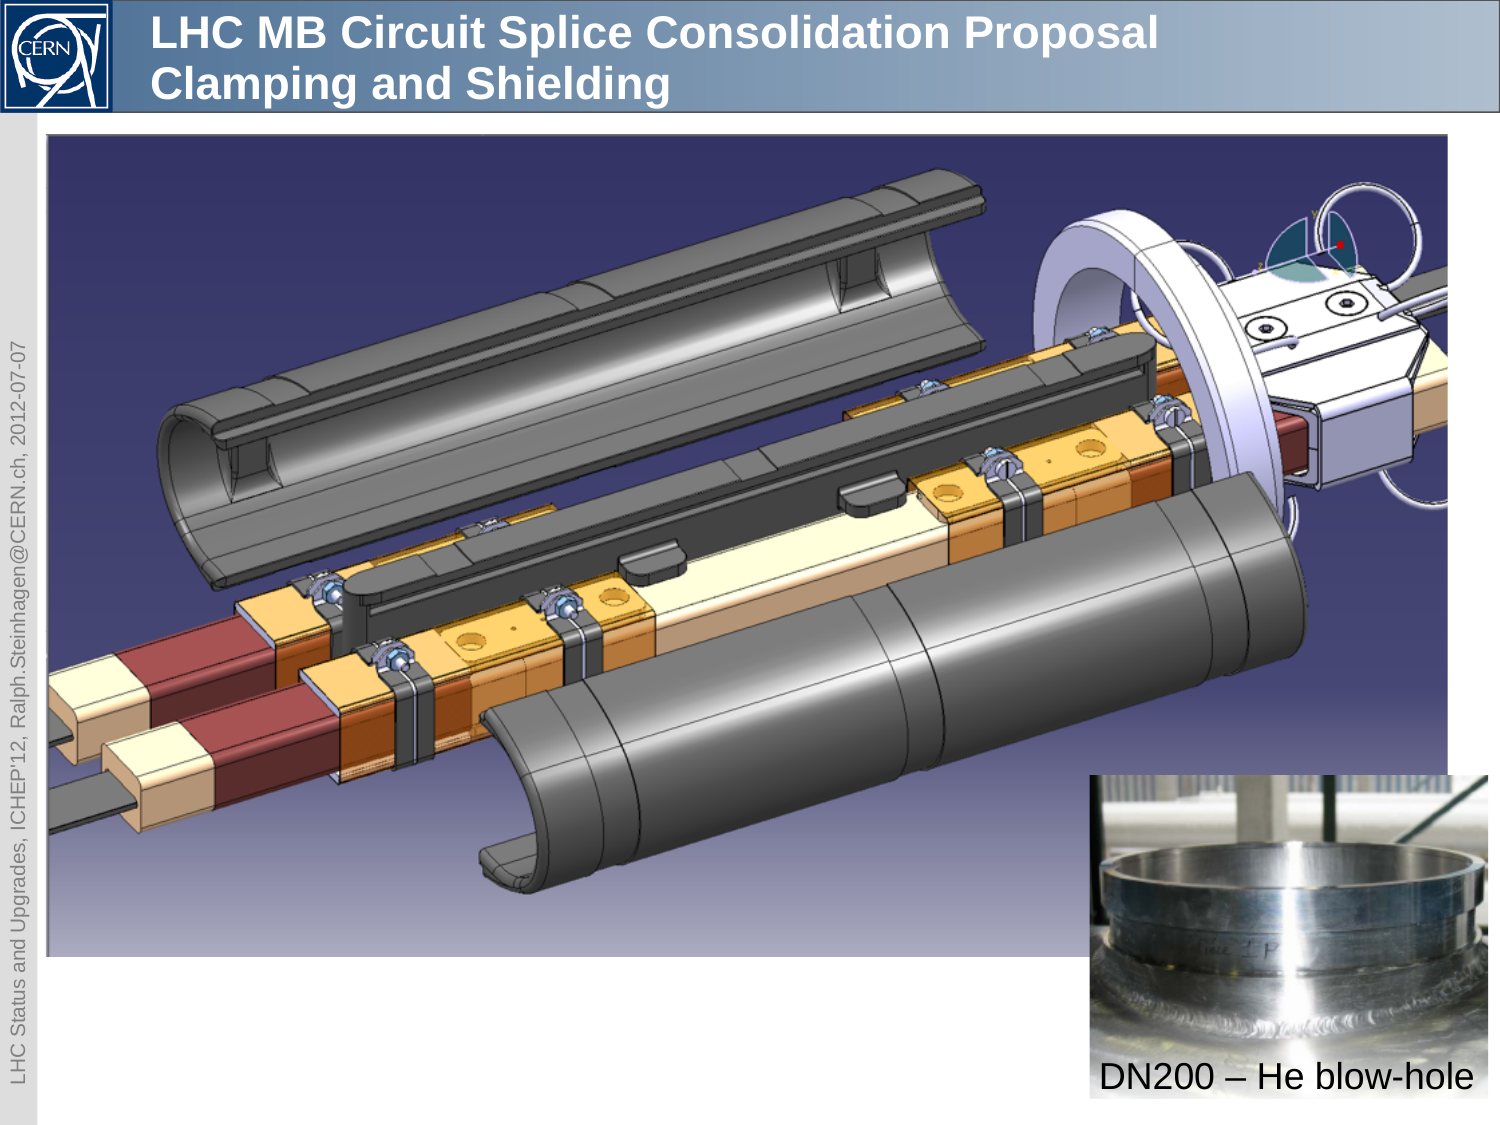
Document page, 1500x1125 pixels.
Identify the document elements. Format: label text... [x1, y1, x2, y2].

picture [45, 134, 1489, 1006]
text_box DN200 – He blow-hole [1084, 1006, 1489, 1106]
title LHC MB Circuit Splice Consolidation Proposal Clamping and Shielding [150, 1, 1355, 115]
picture [0, 0, 113, 113]
